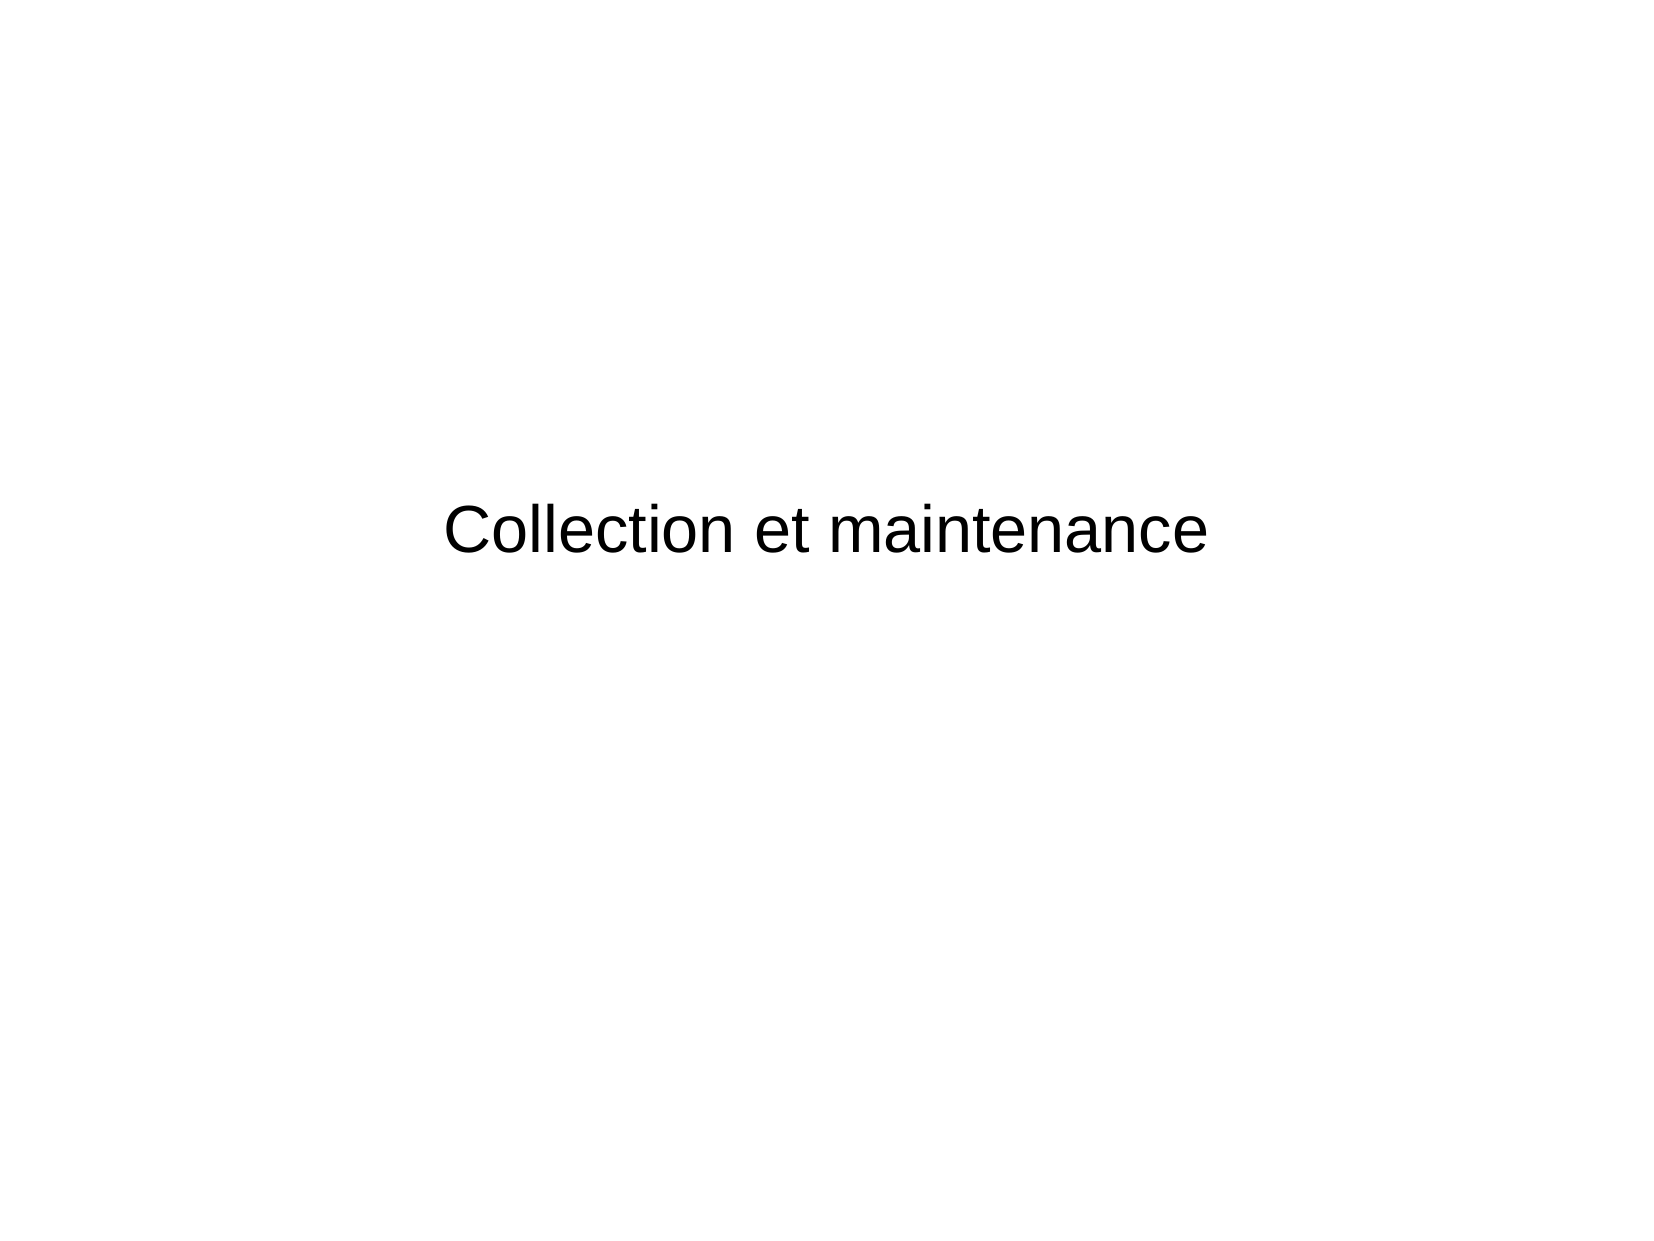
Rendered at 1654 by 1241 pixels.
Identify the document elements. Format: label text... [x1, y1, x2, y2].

subtitle Collection et maintenance [82, 49, 1571, 1010]
